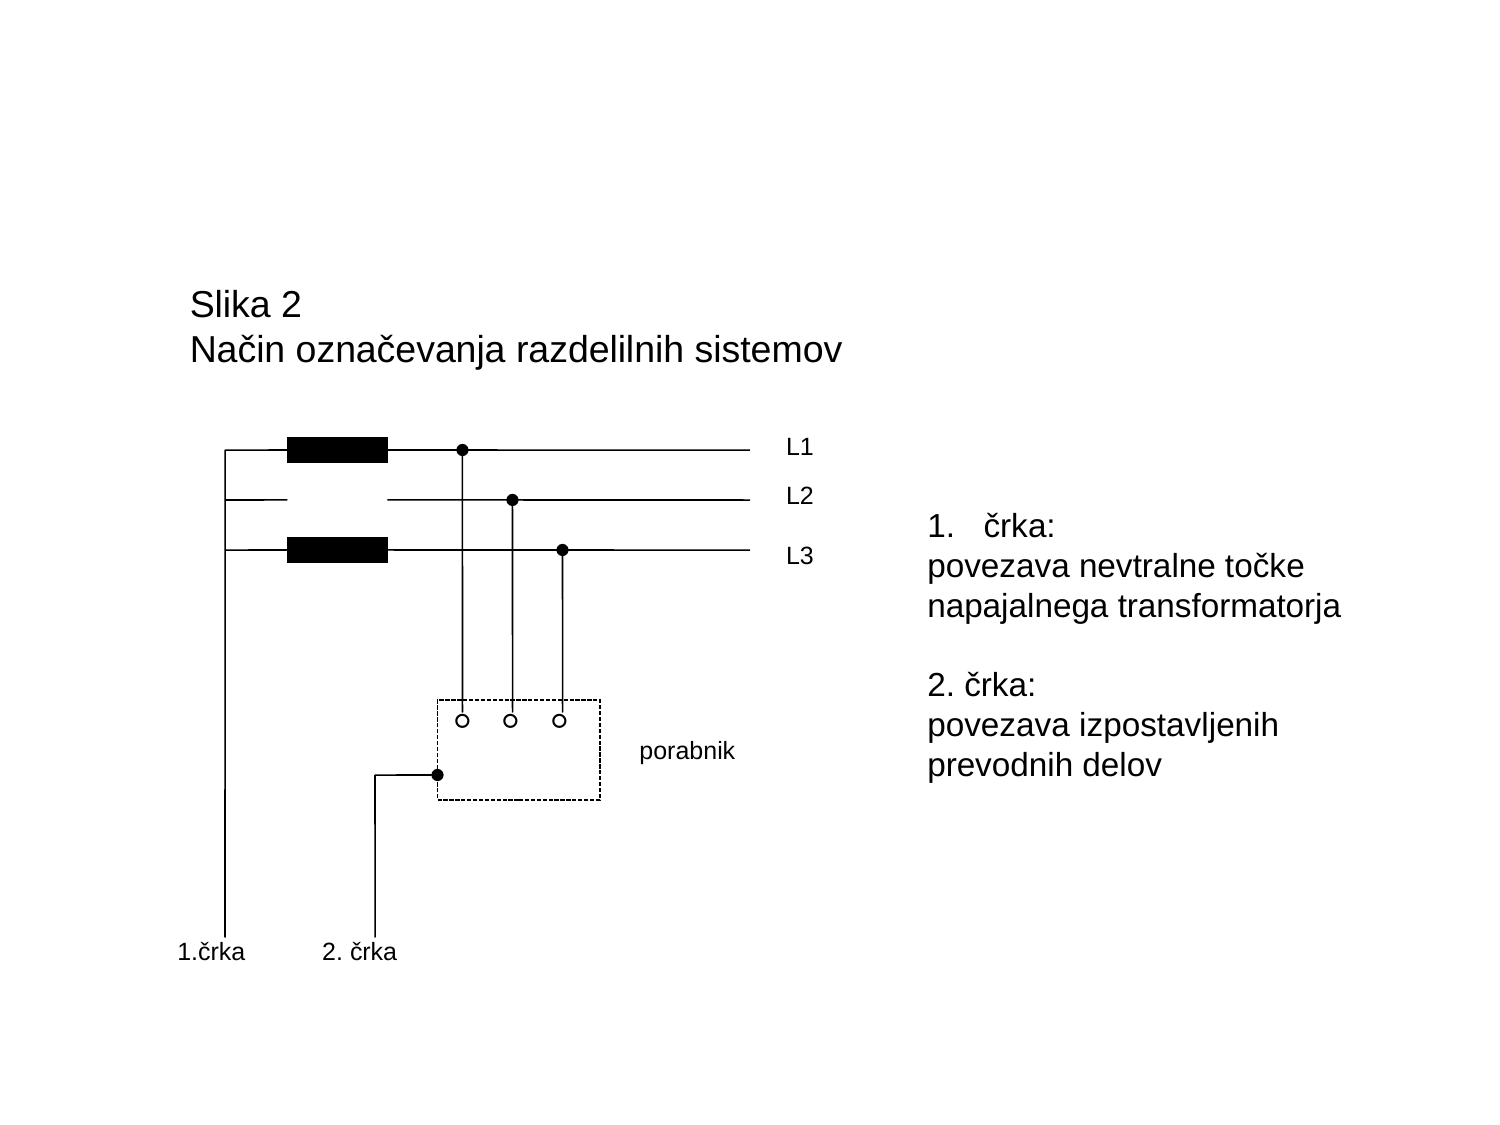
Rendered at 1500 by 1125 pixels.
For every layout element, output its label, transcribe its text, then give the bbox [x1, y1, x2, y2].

text_box Slika 2 Način označevanja razdelilnih sistemov [174, 287, 1113, 363]
text_box [287, 437, 388, 463]
text_box črka: povezava nevtralne točke napajalnega transformatorja 2. črka: povezava izpostavljenih prevodnih delov [912, 374, 1388, 913]
text_box porabnik [612, 712, 763, 788]
text_box [287, 537, 388, 563]
text_box L1 L2 L3 [724, 412, 875, 588]
text_box 1.črka 2. črka [162, 912, 450, 988]
text_box ◦ ◦ ◦ [437, 699, 600, 800]
